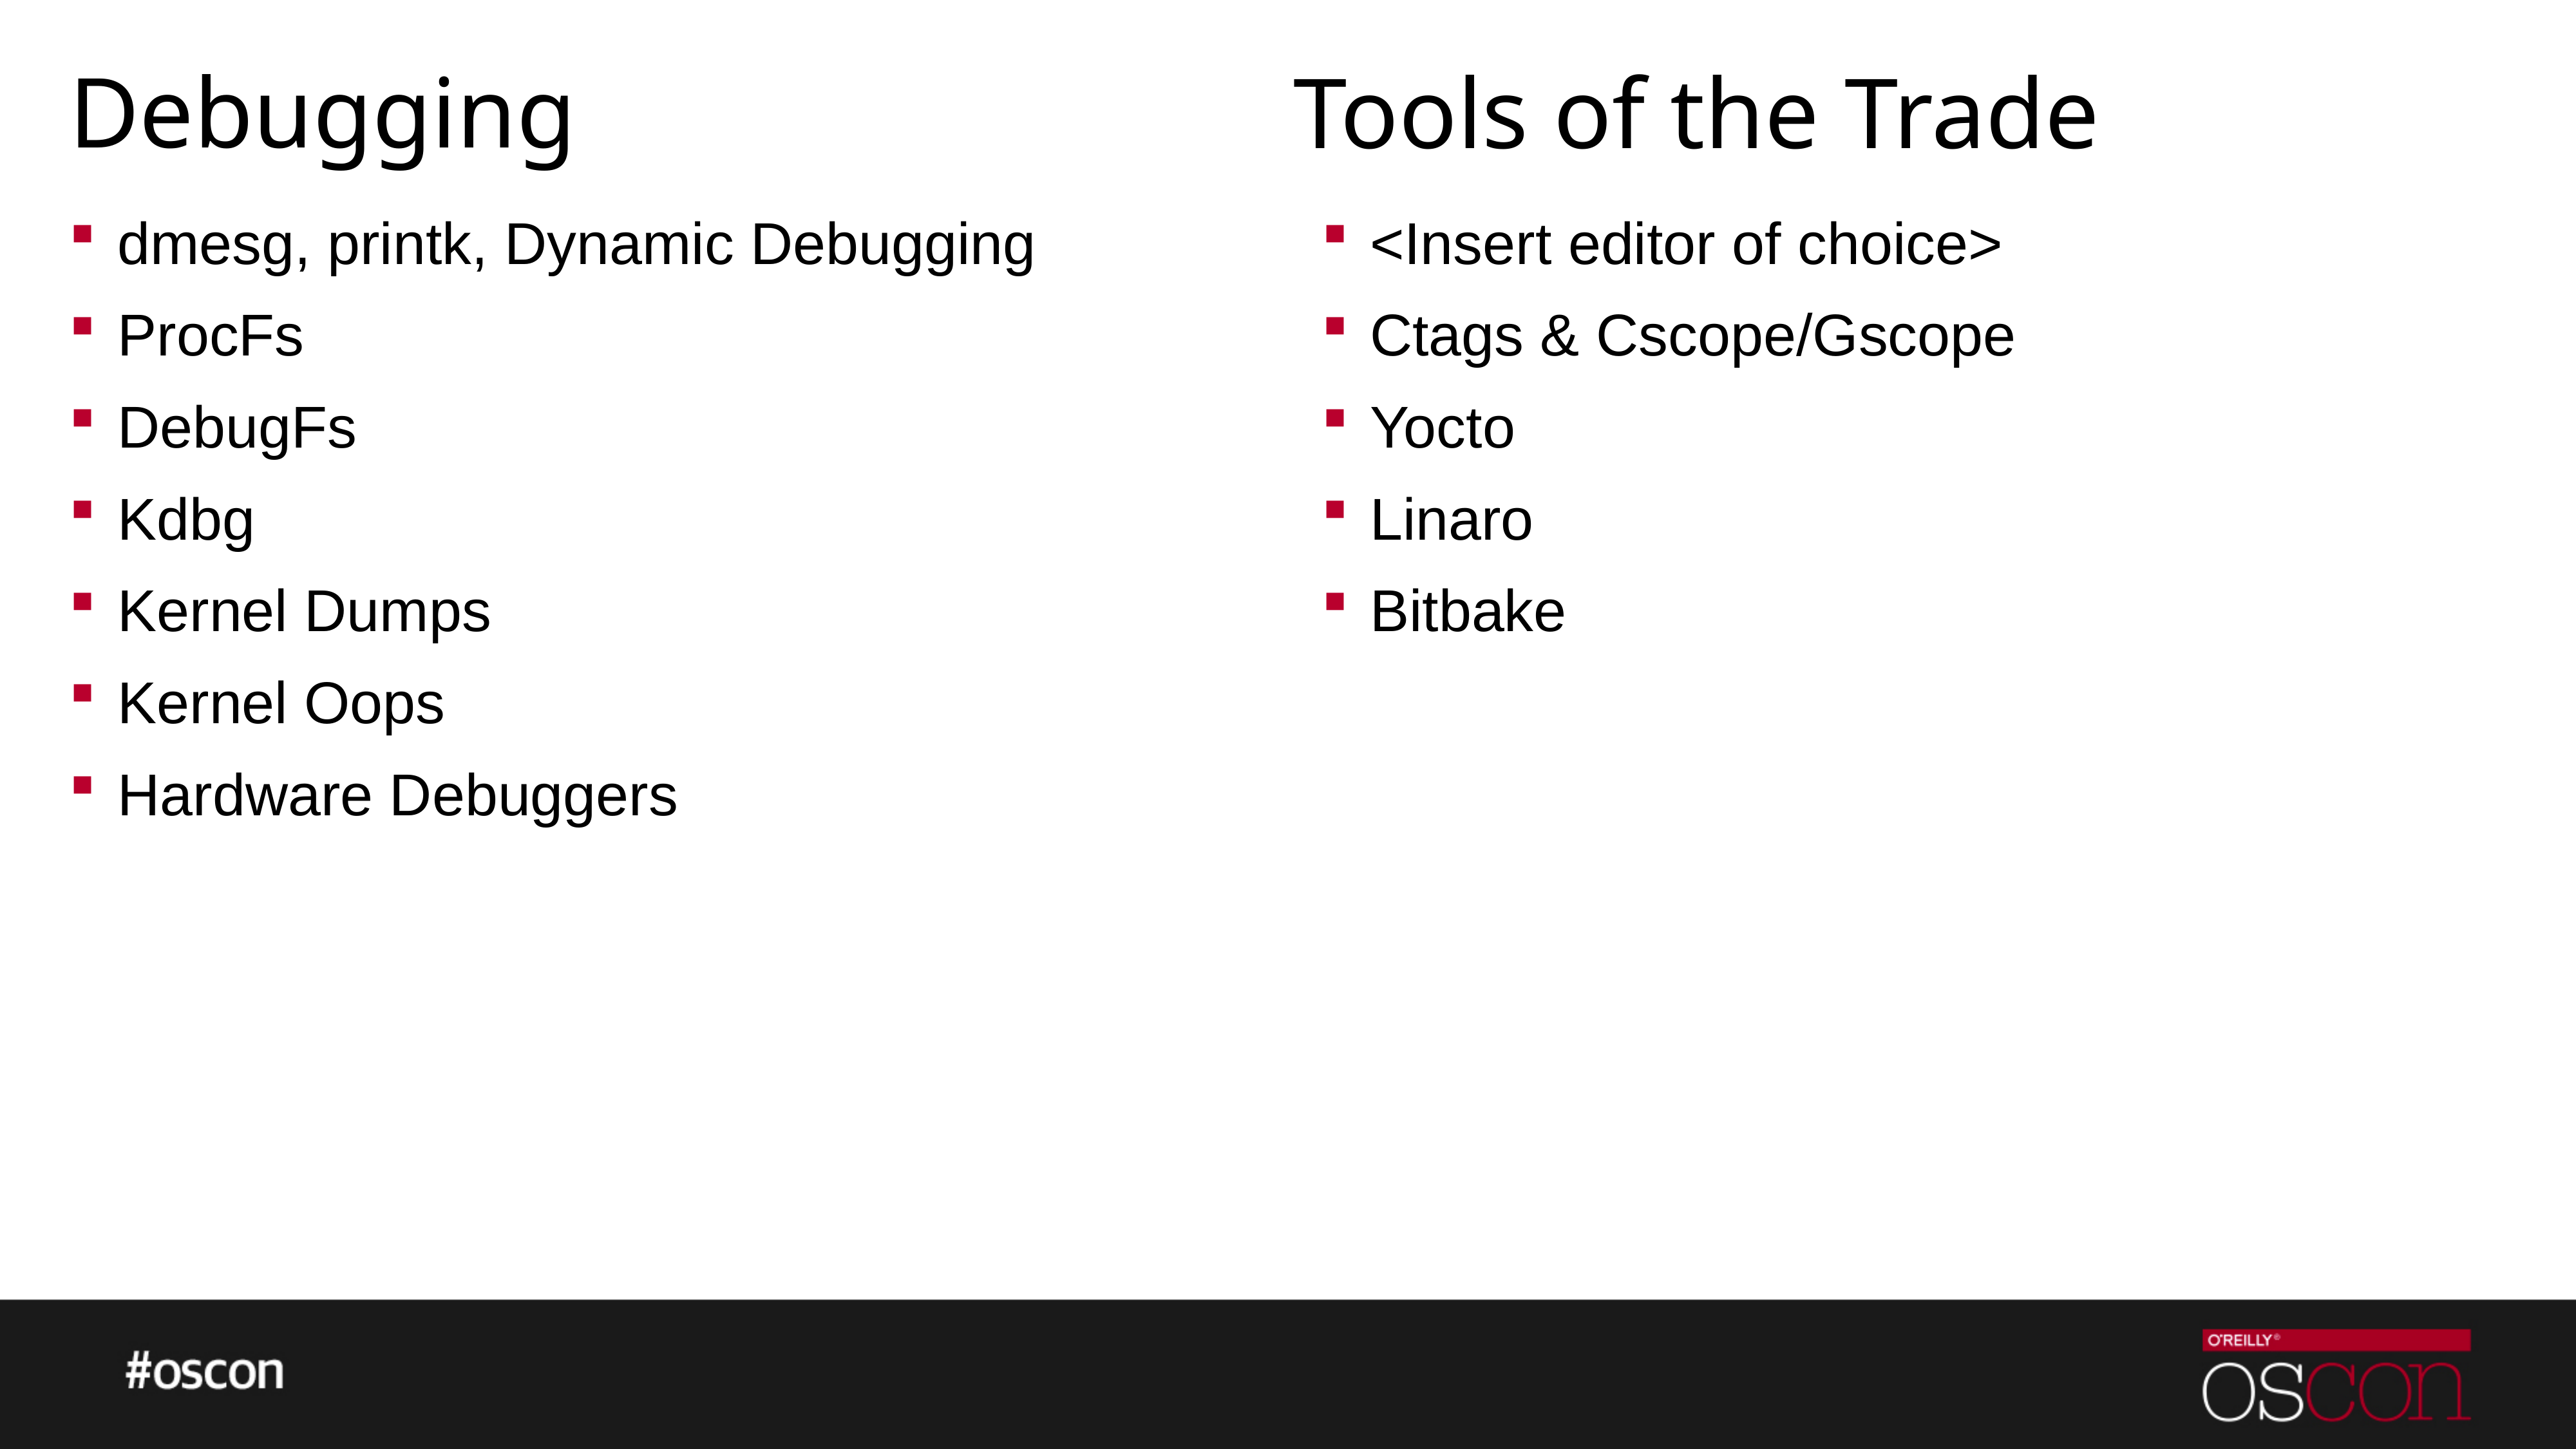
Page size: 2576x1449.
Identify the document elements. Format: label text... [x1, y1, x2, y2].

picture [0, 0, 2576, 1449]
list <Insert editor of choice> Ctags & Cscope/Gscope Yocto Linaro Bitbake [1317, 210, 2510, 1058]
title Debugging [65, 9, 2510, 210]
list dmesg, printk, Dynamic Debugging ProcFs DebugFs Kdbg Kernel Dumps Kernel Oops Hardware Debuggers [65, 209, 1258, 1087]
title Tools of the Trade [1289, 10, 2512, 210]
